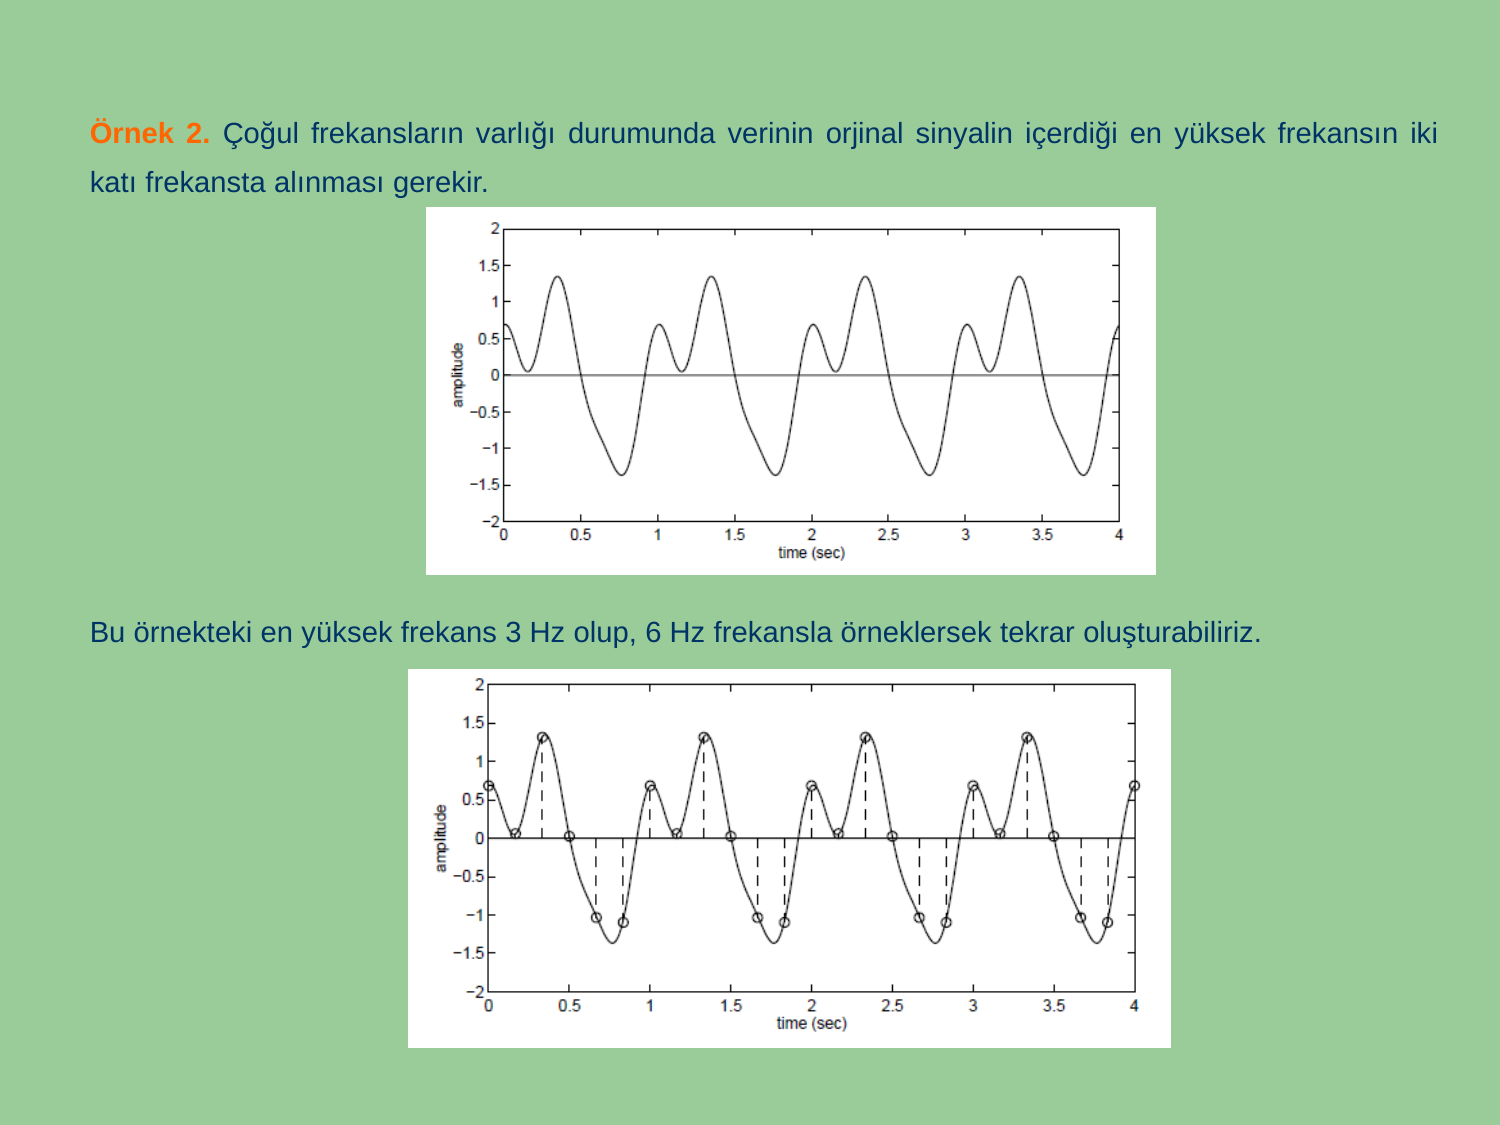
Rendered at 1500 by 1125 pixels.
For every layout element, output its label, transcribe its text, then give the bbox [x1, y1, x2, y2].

text_box Bu örnekteki en yüksek frekans 3 Hz olup, 6 Hz frekansla örneklersek tekrar oluşturabiliriz. [75, 592, 1456, 660]
picture [408, 669, 1171, 1048]
text_box Örnek 2. Çoğul frekansların varlığı durumunda verinin orjinal sinyalin içerdiği en yüksek frekansın iki katı frekansta alınması gerekir. [75, 93, 1456, 207]
picture [426, 207, 1156, 575]
